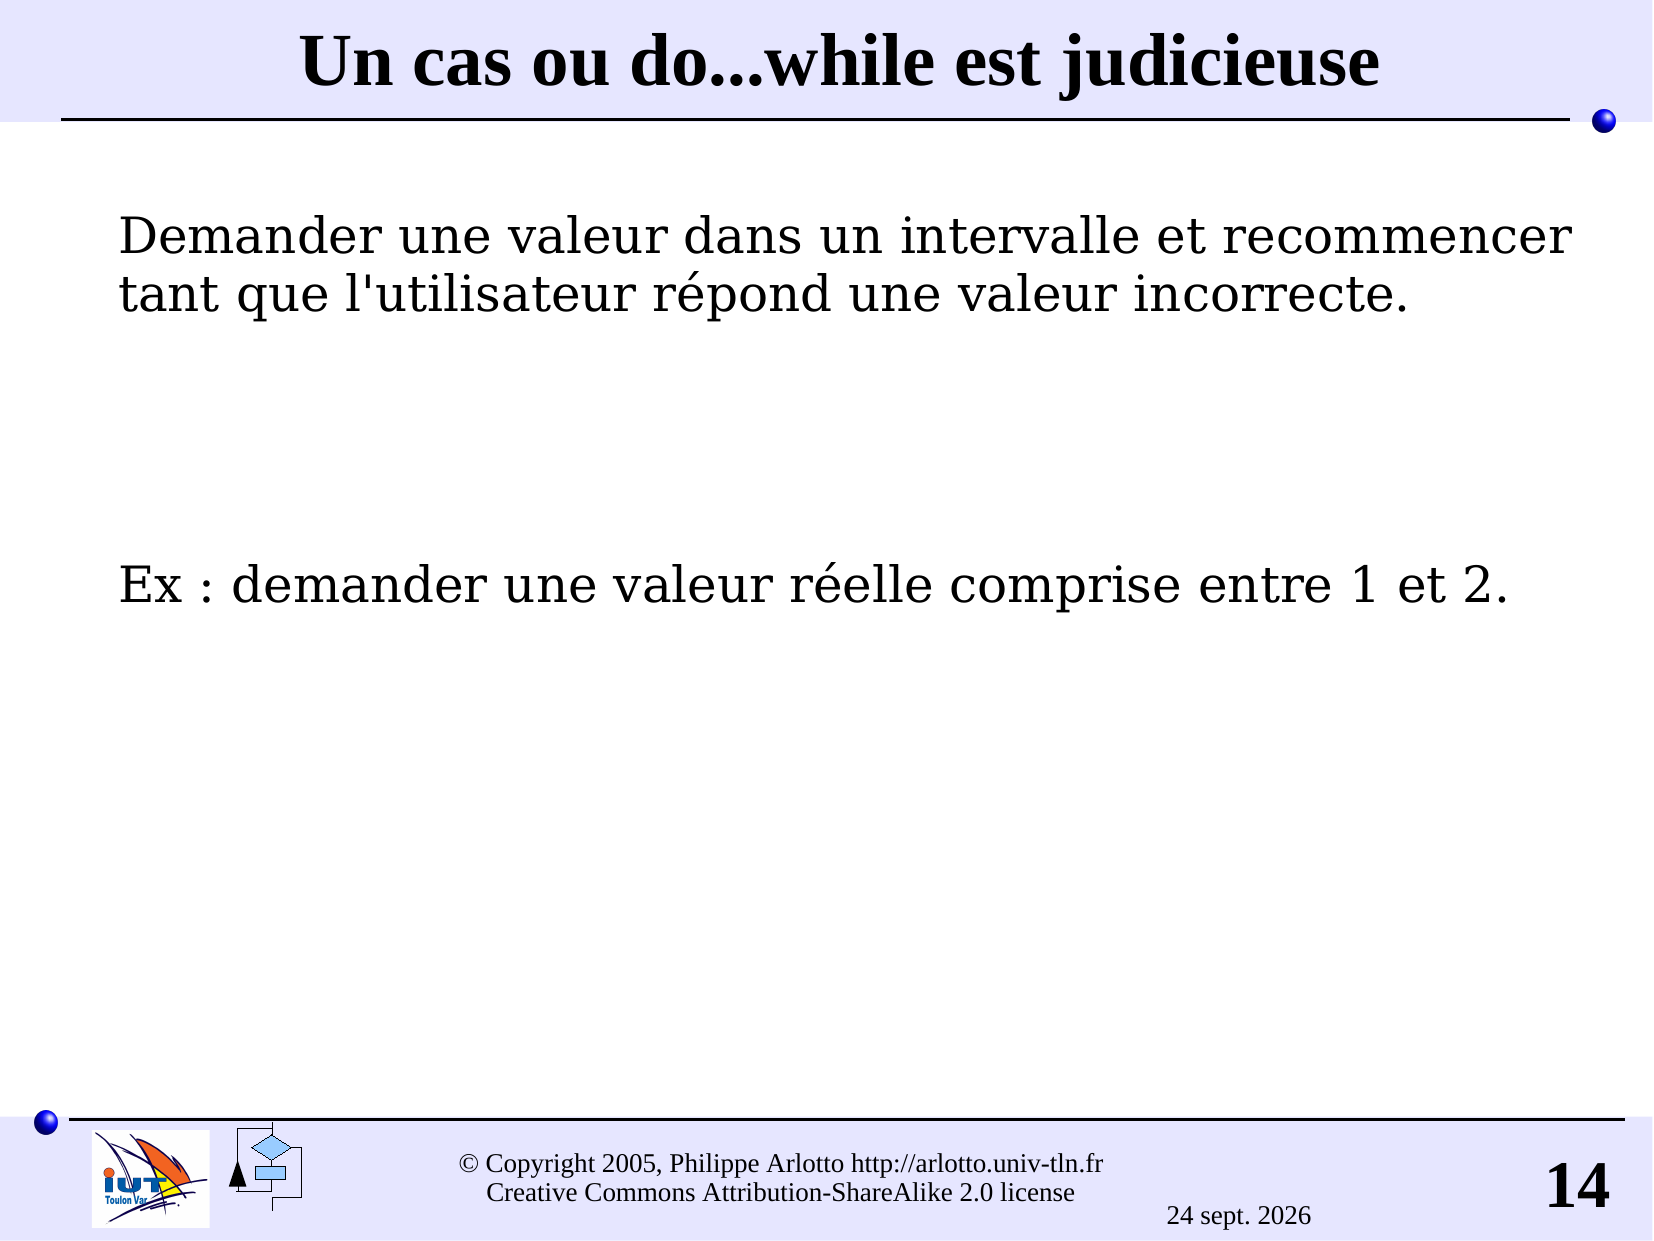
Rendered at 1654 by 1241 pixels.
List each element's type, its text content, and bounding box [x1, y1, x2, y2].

title Un cas ou do...while est judicieuse [95, 11, 1585, 110]
text_box Demander une valeur dans un intervalle et recommencer tant que l'utilisateur répond une valeur incorrecte. Ex : demander une valeur réelle comprise entre 1 et 2. [118, 206, 1574, 673]
